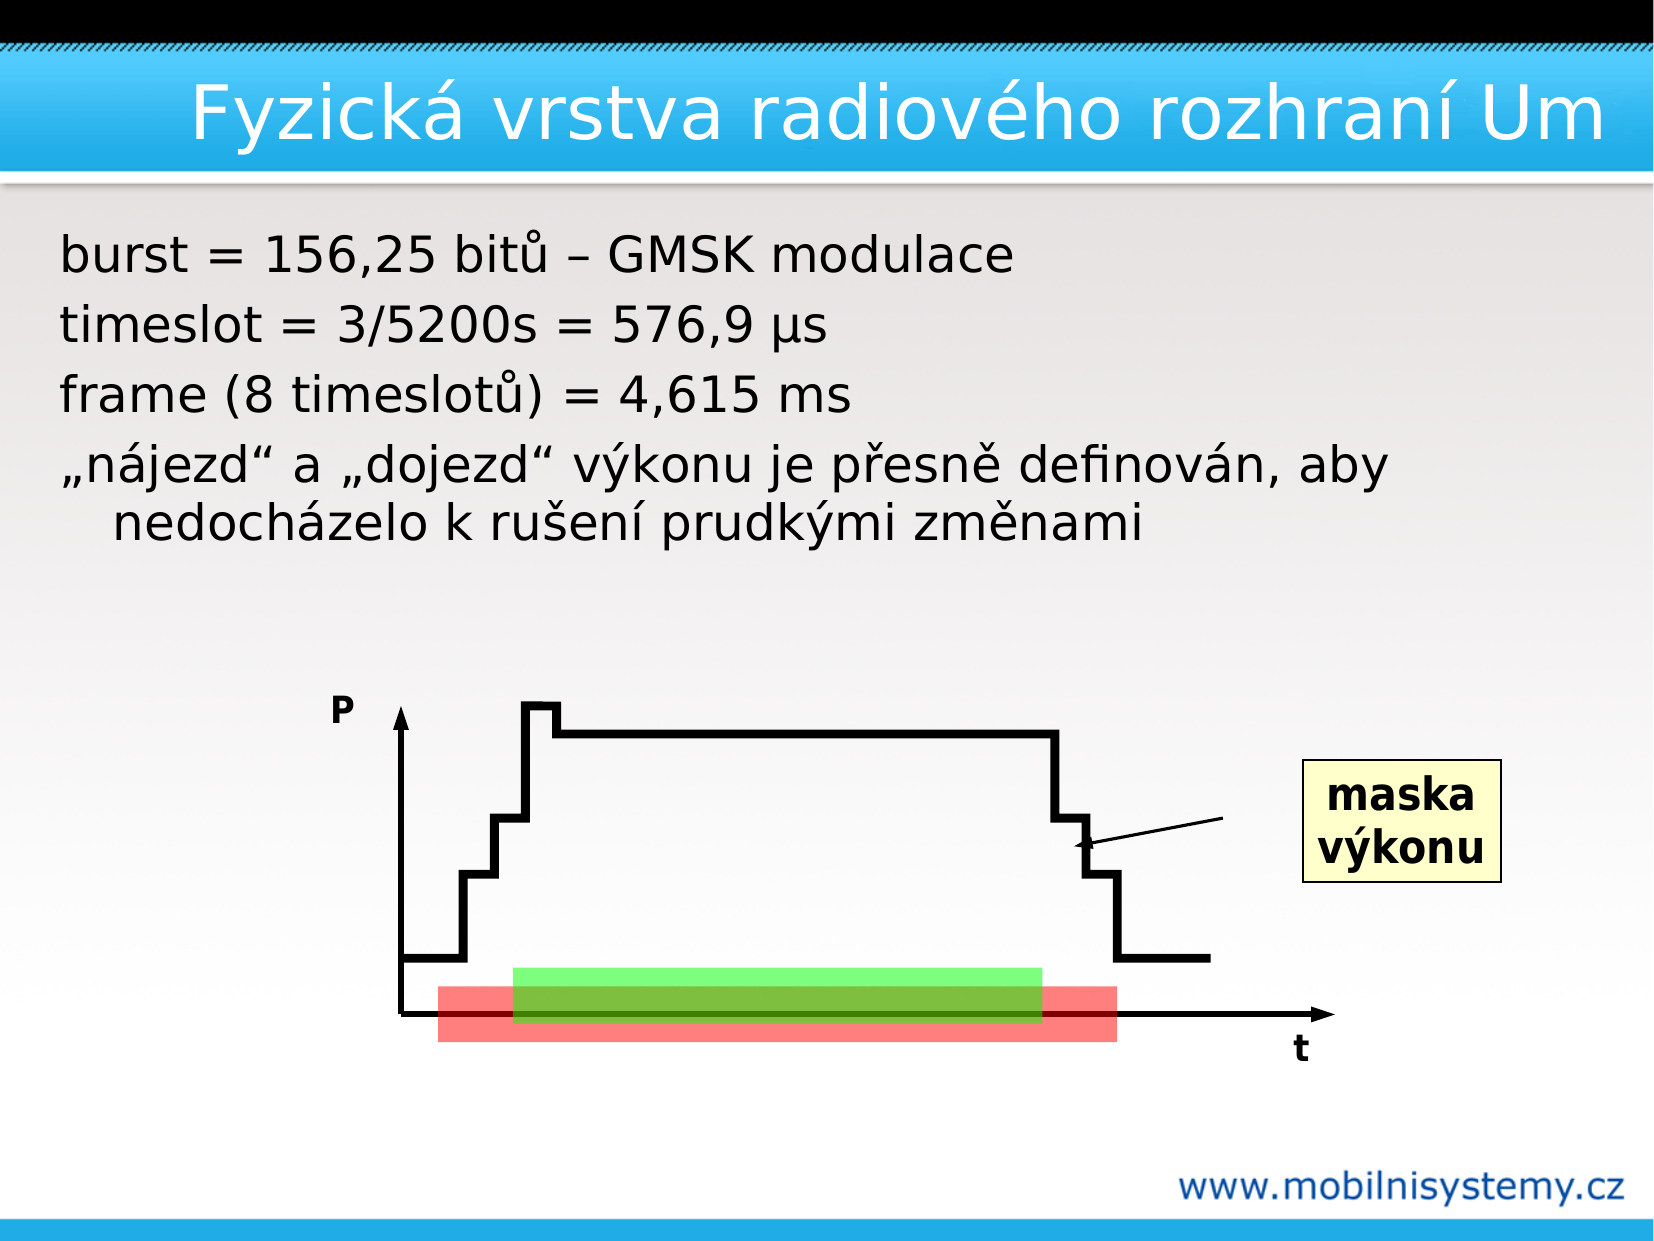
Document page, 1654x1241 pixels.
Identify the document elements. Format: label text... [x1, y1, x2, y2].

text_box P [315, 681, 371, 741]
text_box t [1278, 1019, 1325, 1079]
picture [0, 0, 1654, 1241]
list burst = 156,25 bitů – GMSK modulace timeslot = 3/5200s = 576,9 µs frame (8 timeslotů) = 4,615 ms „nájezd“ a „dojezd“ výkonu je přesně definován, aby nedocházelo k rušení prudkými změnami [32, 218, 1595, 619]
text_box maska výkonu [1302, 760, 1501, 883]
text_box [438, 967, 1118, 1043]
title Fyzická vrstva radiového rozhraní Um [29, 41, 1624, 185]
